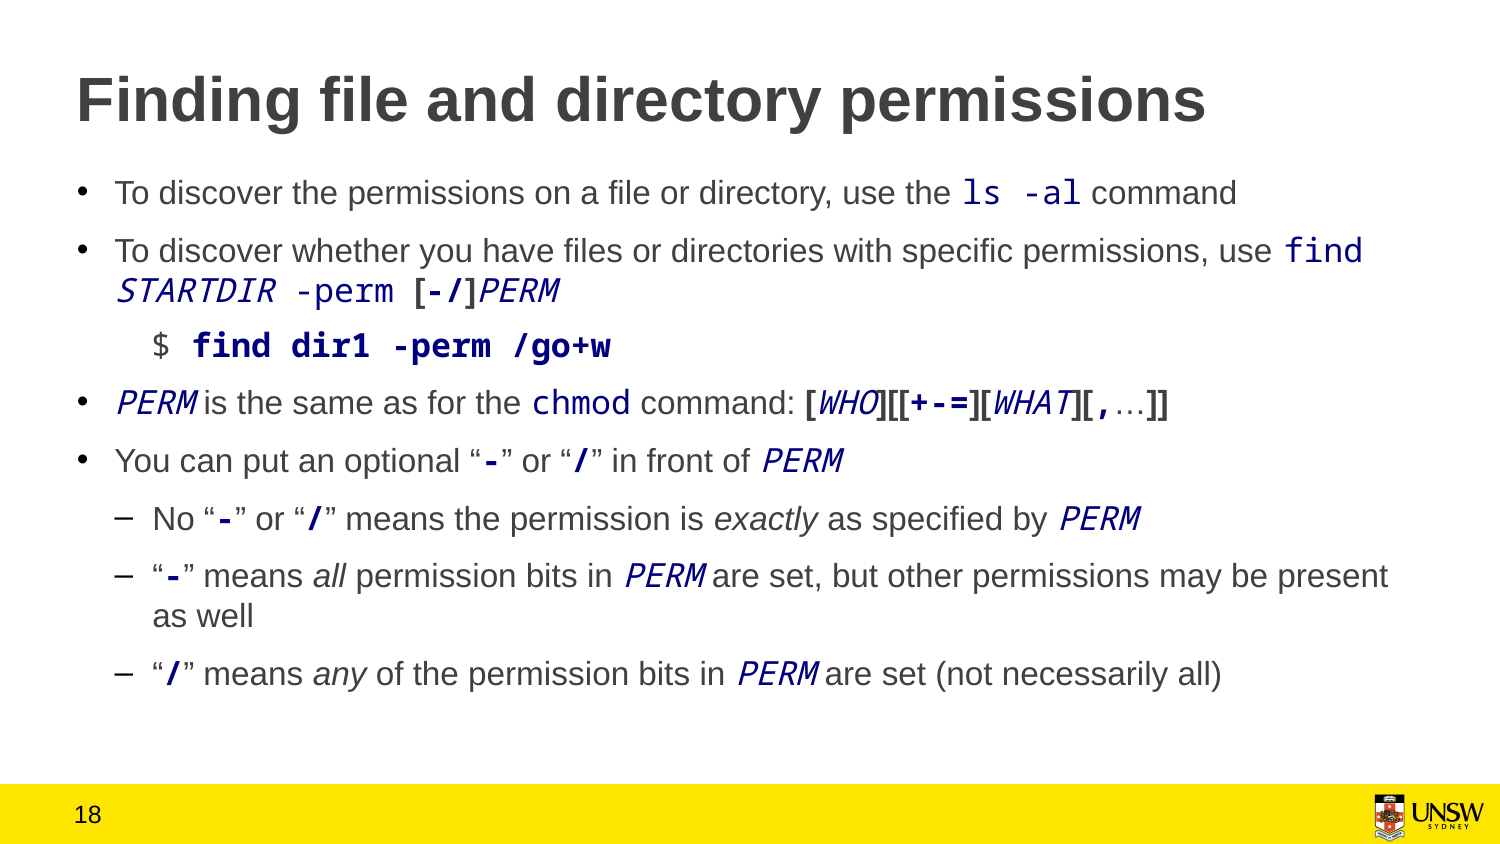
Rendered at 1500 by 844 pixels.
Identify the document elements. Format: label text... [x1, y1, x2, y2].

picture [0, 784, 1500, 844]
text_box <number> [59, 791, 219, 839]
title Finding file and directory permissions [76, 59, 1427, 136]
list To discover the permissions on a file or directory, use the ls -al command To discover whether you have files or directories with specific permissions, use find STARTDIR -perm [-/]PERM $ find dir1 -perm /go+w PERM is the same as for the chmod command: [WHO][[+-=][WHAT][,…]] You can put an optional “-” or “/” in front of PERM No “-” or “/” means the permission is exactly as specified by PERM “-” means all permission bits in PERM are set, but other permissions may be present as well “/” means any of the permission bits in PERM are set (not necessarily all) [76, 171, 1424, 762]
